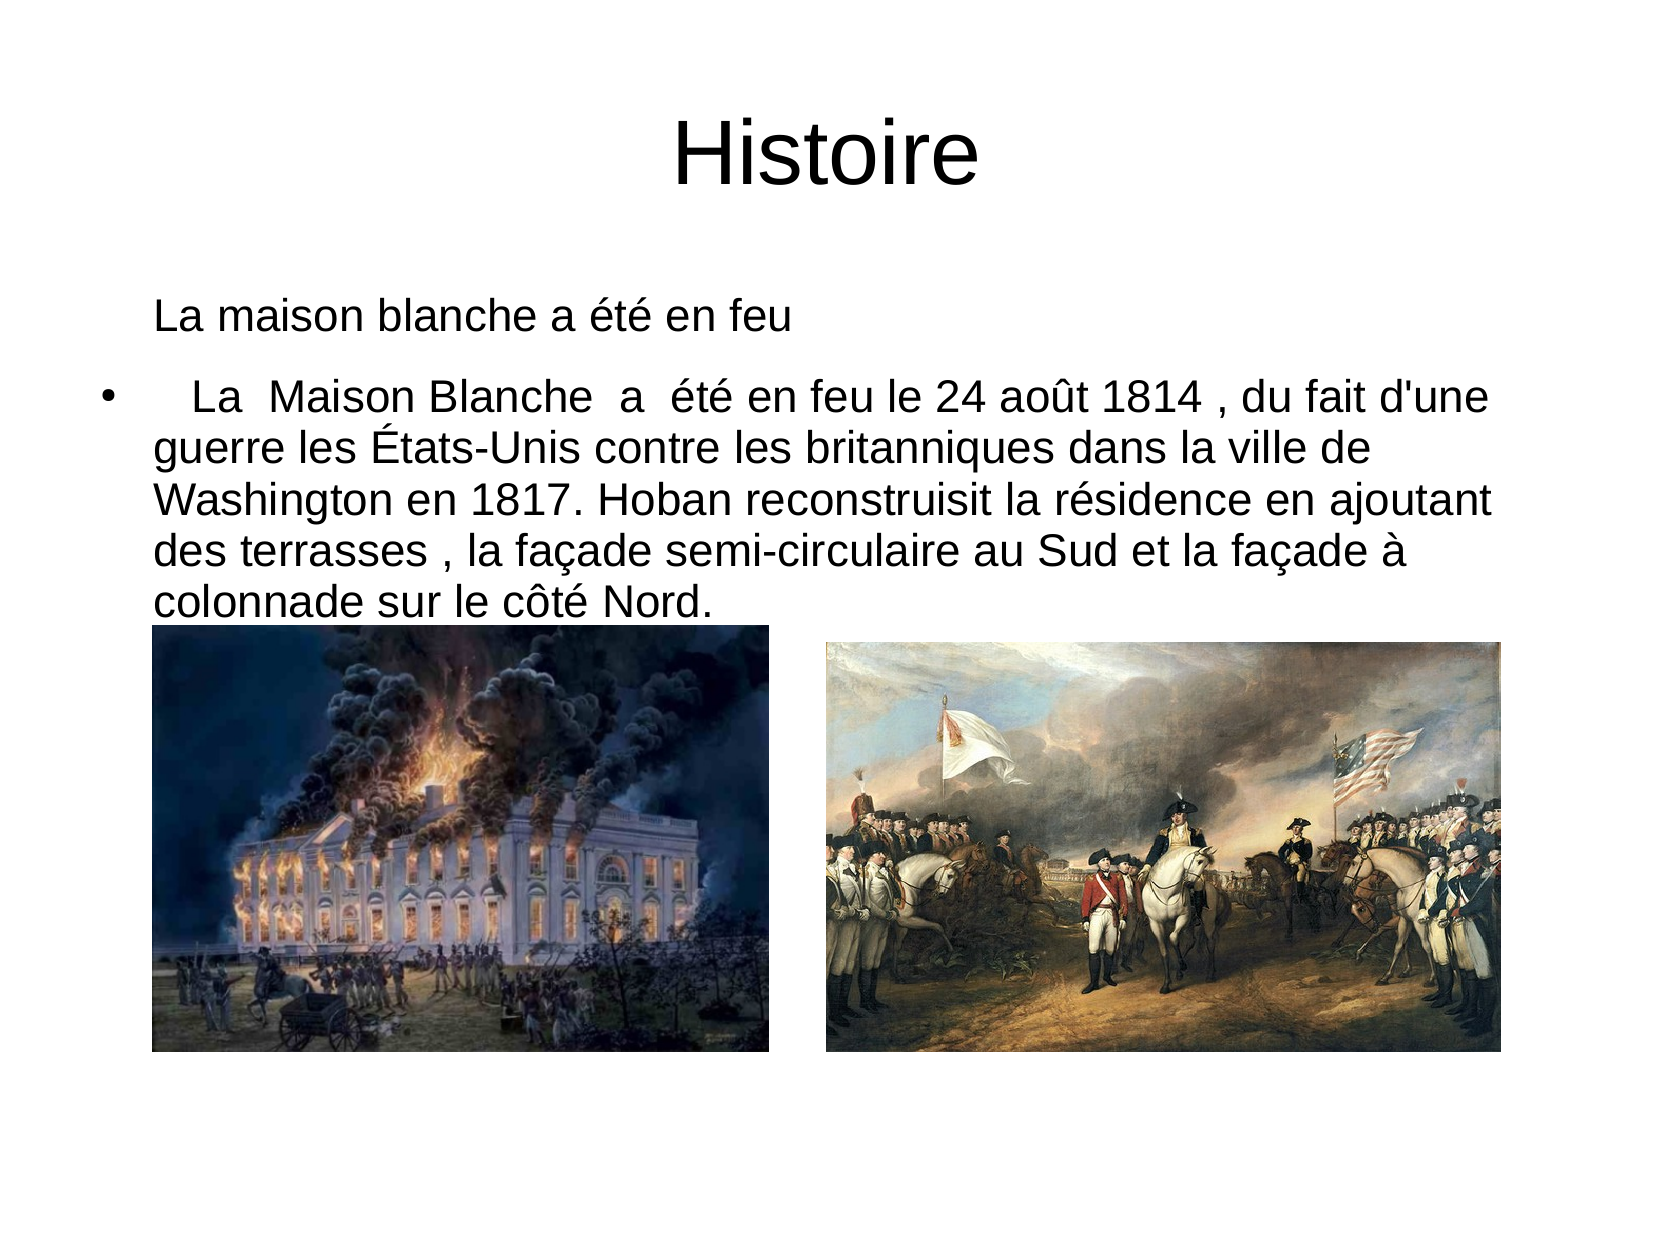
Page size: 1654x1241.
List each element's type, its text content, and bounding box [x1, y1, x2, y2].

title Histoire [82, 49, 1571, 257]
picture [826, 642, 1501, 1052]
picture [152, 625, 769, 1052]
list La maison blanche a été en feu La Maison Blanche a été en feu le 24 août 1814 , du fait d'une guerre les États-Unis contre les britanniques dans la ville de Washington en 1817. Hoban reconstruisit la résidence en ajoutant des terrasses , la façade semi-circulaire au Sud et la façade à colonnade sur le côté Nord. [82, 290, 1571, 1010]
